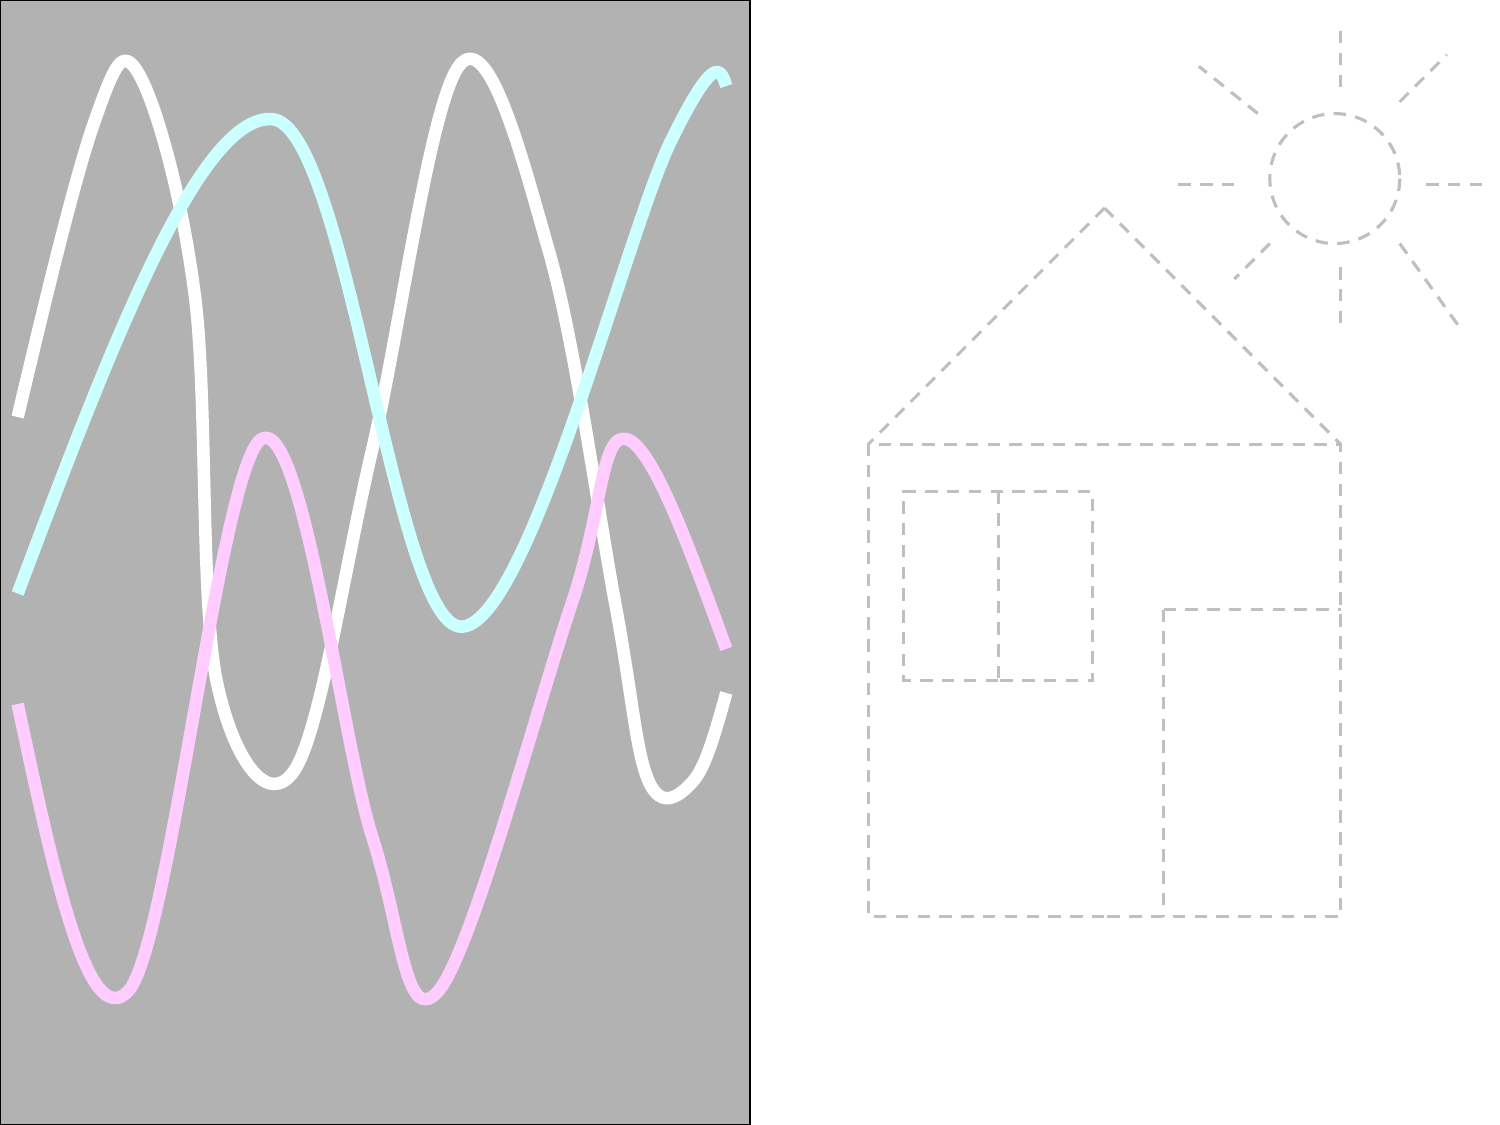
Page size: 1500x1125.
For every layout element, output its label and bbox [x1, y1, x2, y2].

text_box [0, 0, 749, 1125]
